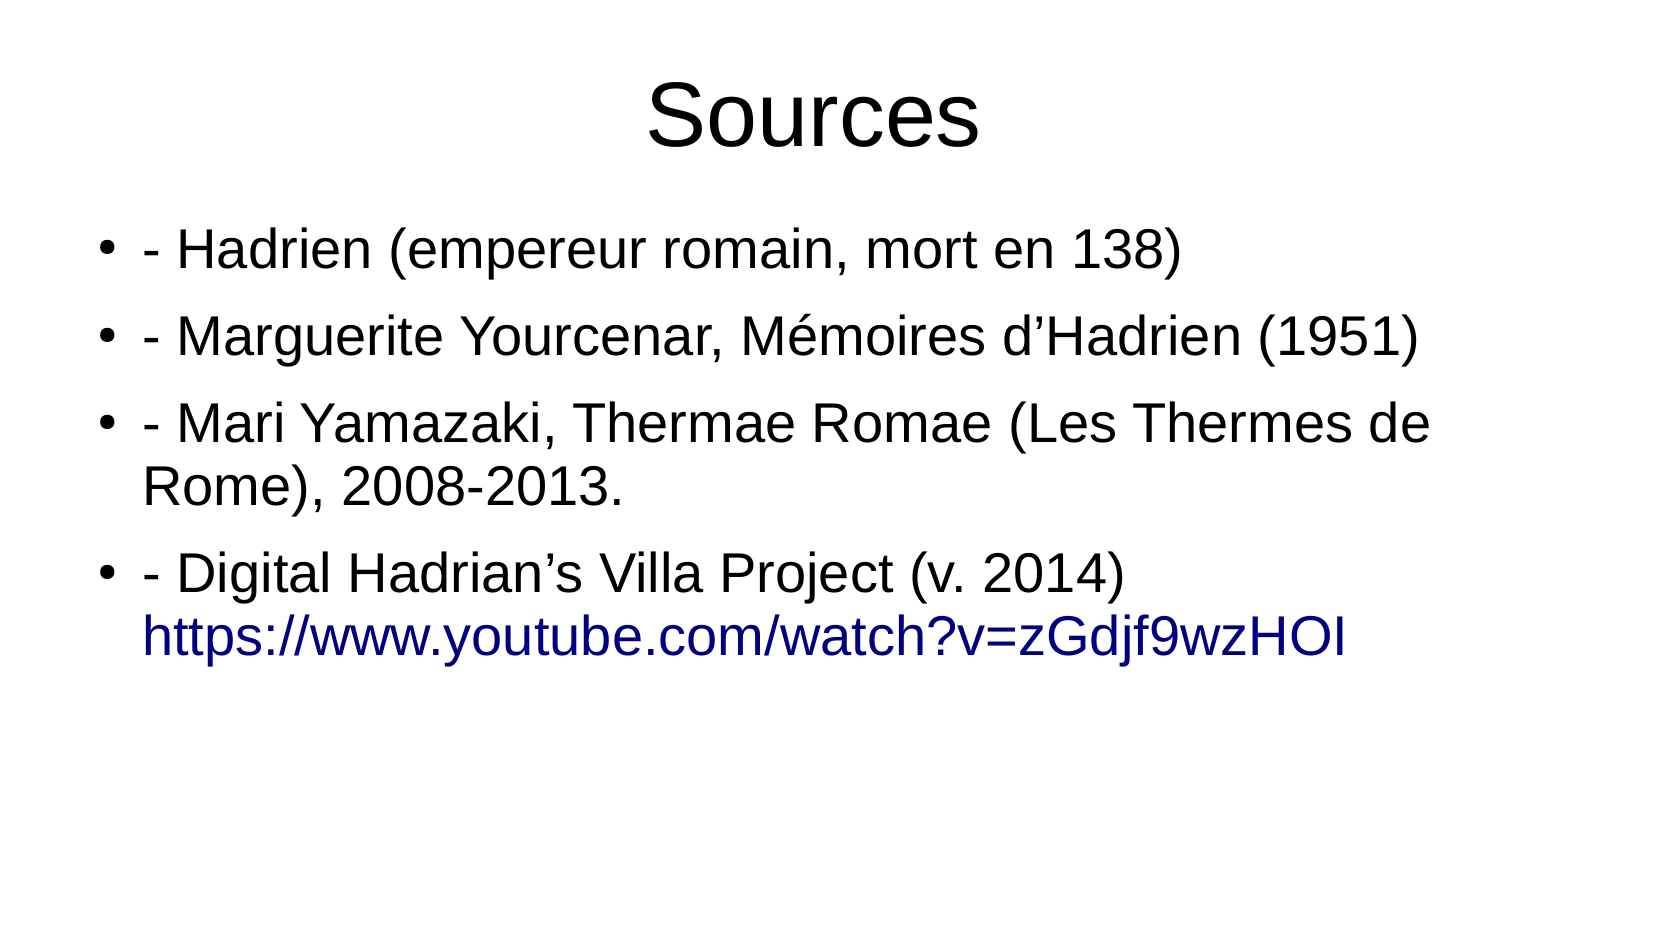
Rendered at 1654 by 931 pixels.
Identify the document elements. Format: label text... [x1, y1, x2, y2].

list - Hadrien (empereur romain, mort en 138) - Marguerite Yourcenar, Mémoires d’Hadrien (1951) - Mari Yamazaki, Thermae Romae (Les Thermes de Rome), 2008-2013. - Digital Hadrian’s Villa Project (v. 2014) https://www.youtube.com/watch?v=zGdjf9wzHOI [82, 217, 1571, 758]
title Sources [82, 37, 1571, 193]
